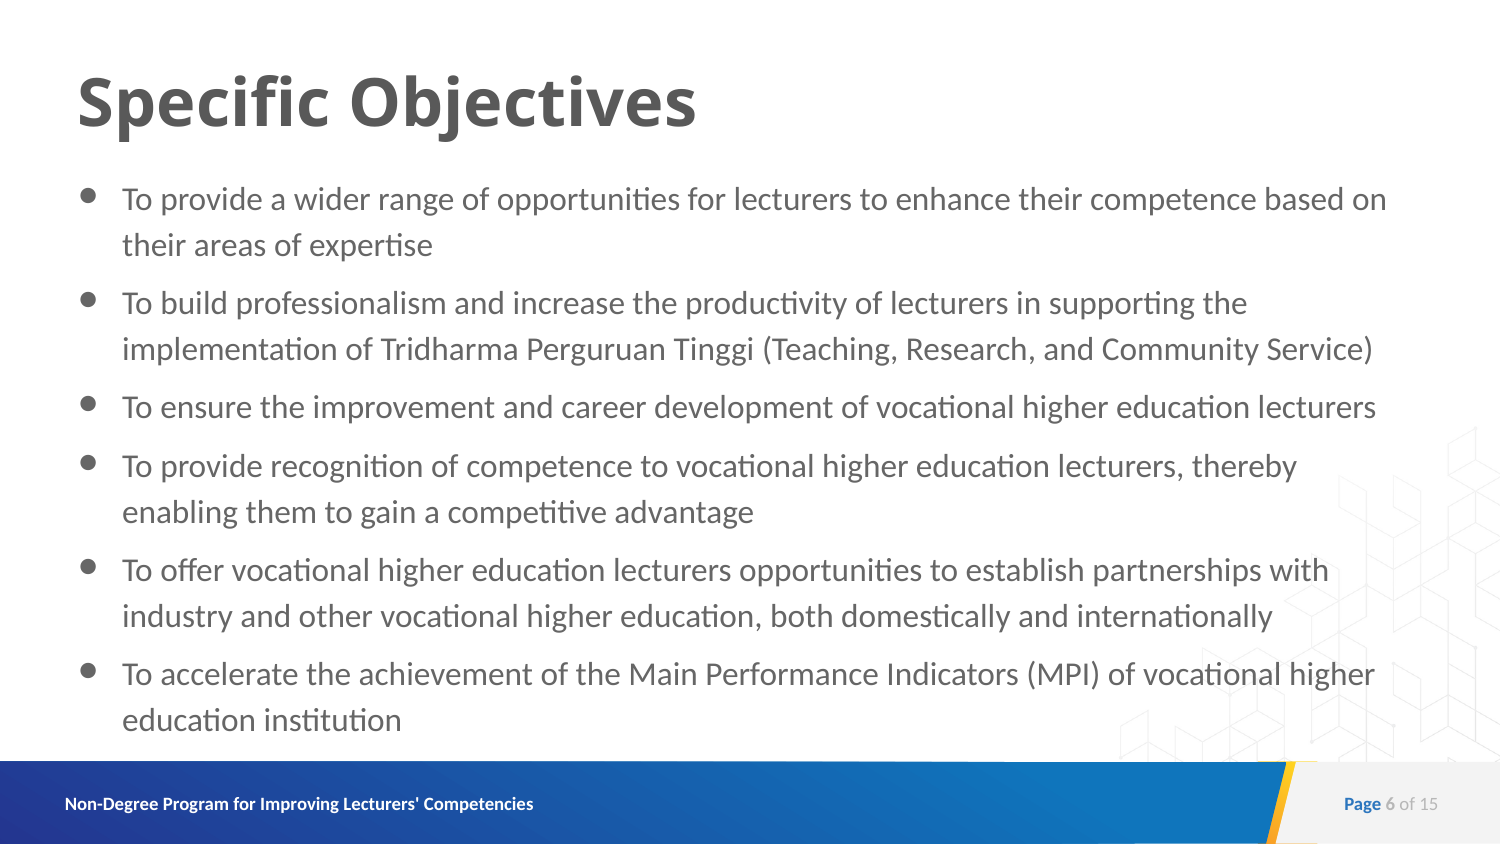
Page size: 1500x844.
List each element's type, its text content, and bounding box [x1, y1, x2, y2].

text_box To provide a wider range of opportunities for lecturers to enhance their competence based on their areas of expertise To build professionalism and increase the productivity of lecturers in supporting the implementation of Tridharma Perguruan Tinggi (Teaching, Research, and Community Service) To ensure the improvement and career development of vocational higher education lecturers To provide recognition of competence to vocational higher education lecturers, thereby enabling them to gain a competitive advantage To offer vocational higher education lecturers opportunities to establish partnerships with industry and other vocational higher education, both domestically and internationally To accelerate the achievement of the Main Performance Indicators (MPI) of vocational higher education institution [63, 156, 1418, 754]
text_box Specific Objectives [63, 52, 1075, 148]
